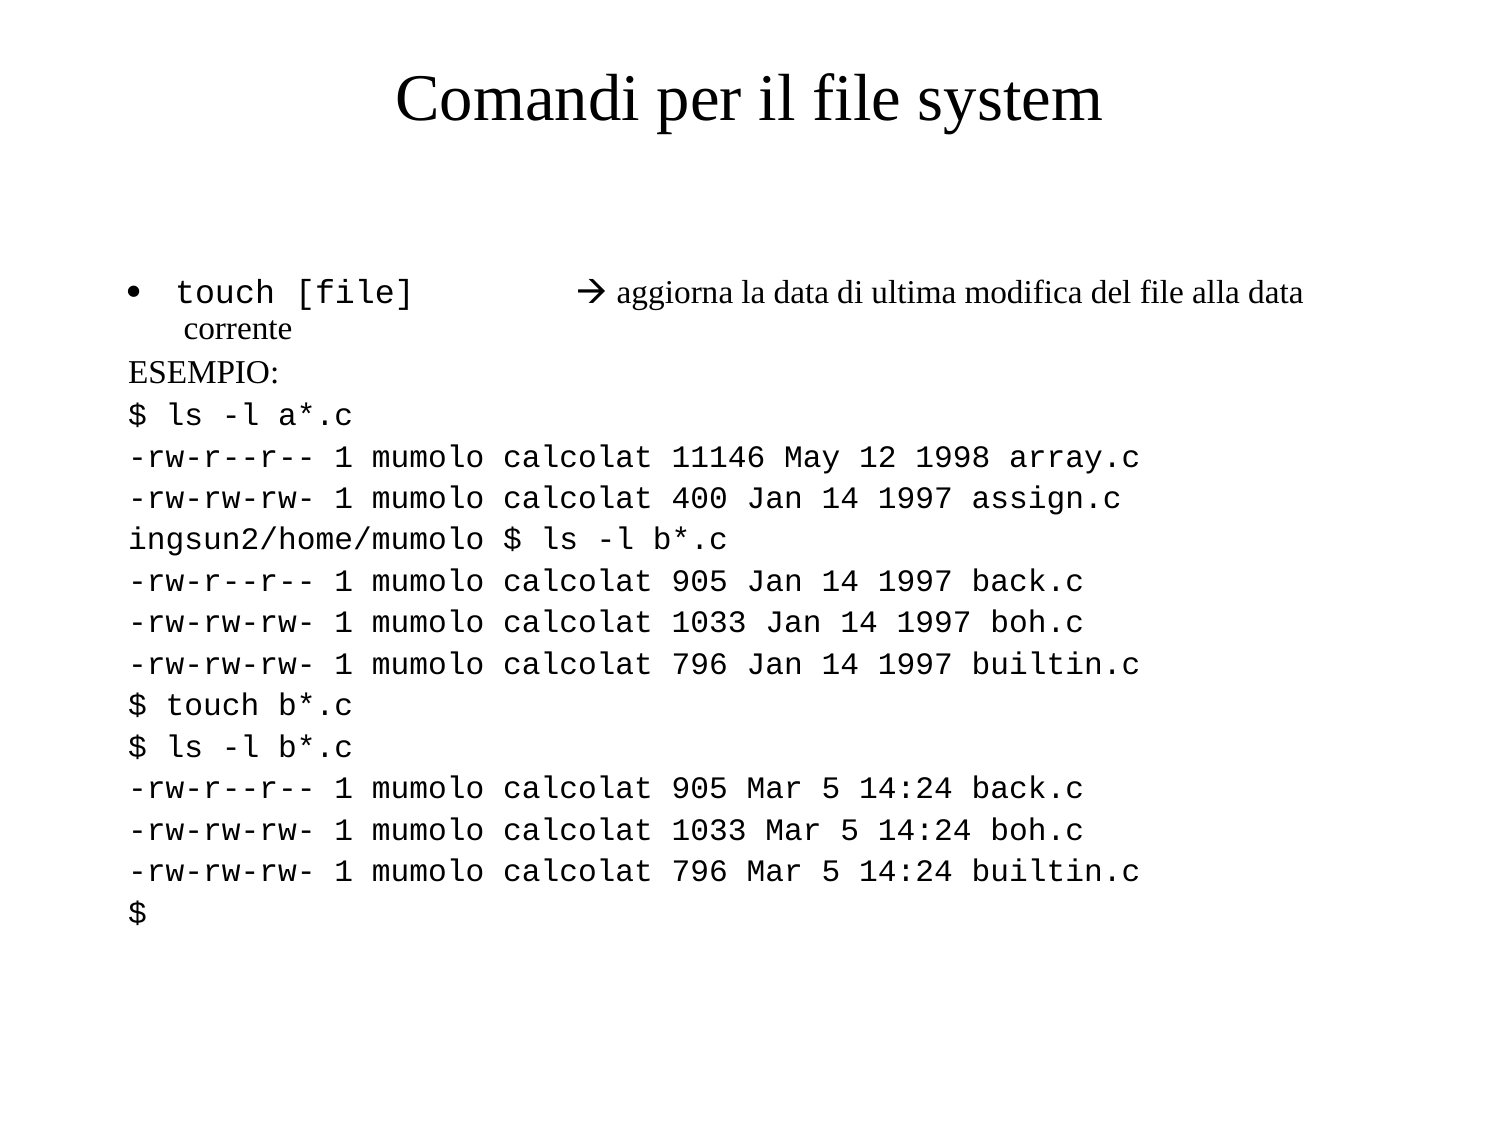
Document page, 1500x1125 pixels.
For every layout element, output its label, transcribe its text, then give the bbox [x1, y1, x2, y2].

title Comandi per il file system [112, 0, 1388, 174]
list touch [file]  aggiorna la data di ultima modifica del file alla data corrente ESEMPIO: $ ls -l a*.c -rw-r--r-- 1 mumolo calcolat 11146 May 12 1998 array.c -rw-rw-rw- 1 mumolo calcolat 400 Jan 14 1997 assign.c ingsun2/home/mumolo $ ls -l b*.c -rw-r--r-- 1 mumolo calcolat 905 Jan 14 1997 back.c -rw-rw-rw- 1 mumolo calcolat 1033 Jan 14 1997 boh.c -rw-rw-rw- 1 mumolo calcolat 796 Jan 14 1997 builtin.c $ touch b*.c $ ls -l b*.c -rw-r--r-- 1 mumolo calcolat 905 Mar 5 14:24 back.c -rw-rw-rw- 1 mumolo calcolat 1033 Mar 5 14:24 boh.c -rw-rw-rw- 1 mumolo calcolat 796 Mar 5 14:24 builtin.c $ [112, 174, 1388, 1125]
